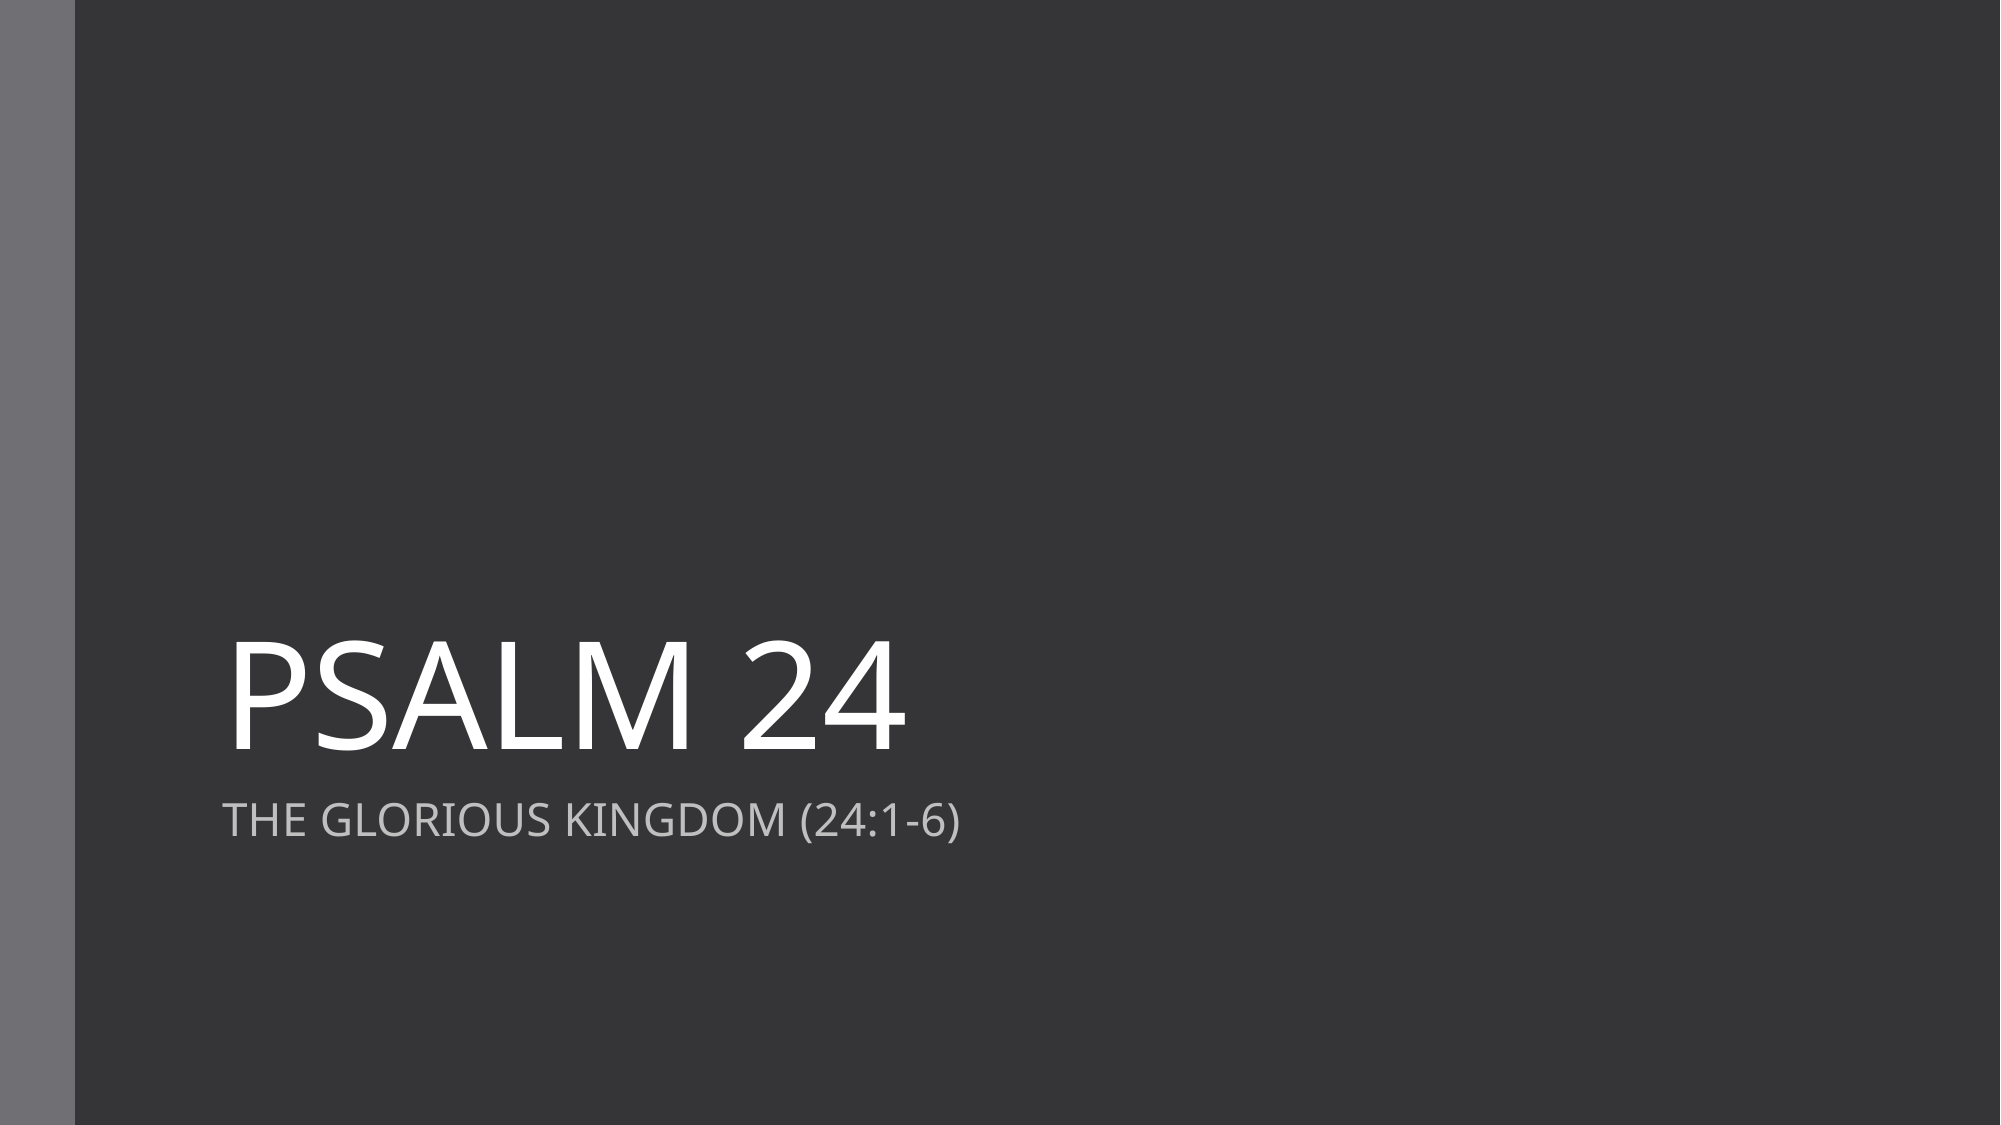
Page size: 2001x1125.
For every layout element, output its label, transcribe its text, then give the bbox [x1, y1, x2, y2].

subtitle THE GLORIOUS KINGDOM (24:1-6) [206, 787, 1752, 1066]
title PSALM 24 [206, 124, 1752, 787]
